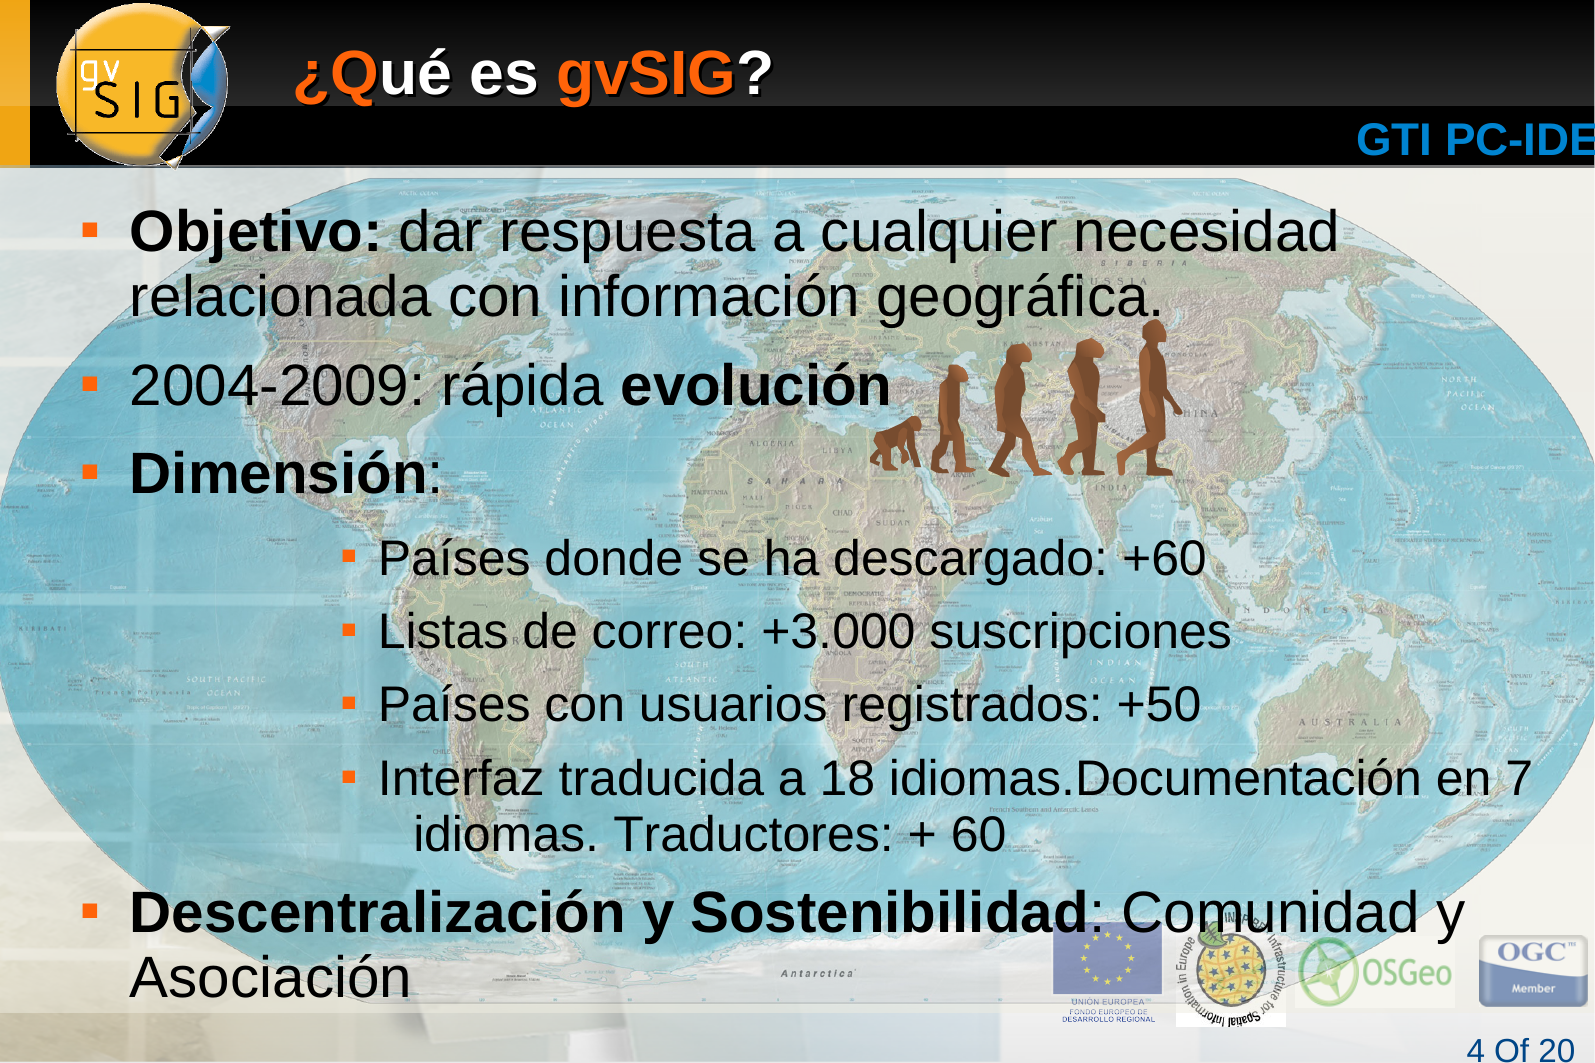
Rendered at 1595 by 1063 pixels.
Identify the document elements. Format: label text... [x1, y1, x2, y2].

picture [0, 155, 1595, 1063]
picture [862, 307, 1188, 485]
picture [0, 0, 1595, 123]
picture [1583, 142, 1595, 150]
picture [1583, 129, 1595, 136]
text_box ¿Qué es gvSIG? [277, 33, 1388, 119]
list Objetivo: dar respuesta a cualquier necesidad relacionada con información geográfica. 2004-2009: rápida evolución Dimensión: Países donde se ha descargado: +60 Listas de correo: +3.000 suscripciones Países con usuarios registrados: +50 Interfaz traducida a 18 idiomas.Documentación en 7 idiomas. Traductores: + 60 Descentralización y Sostenibilidad: Comunidad y Asociación [0, 94, 1583, 1010]
